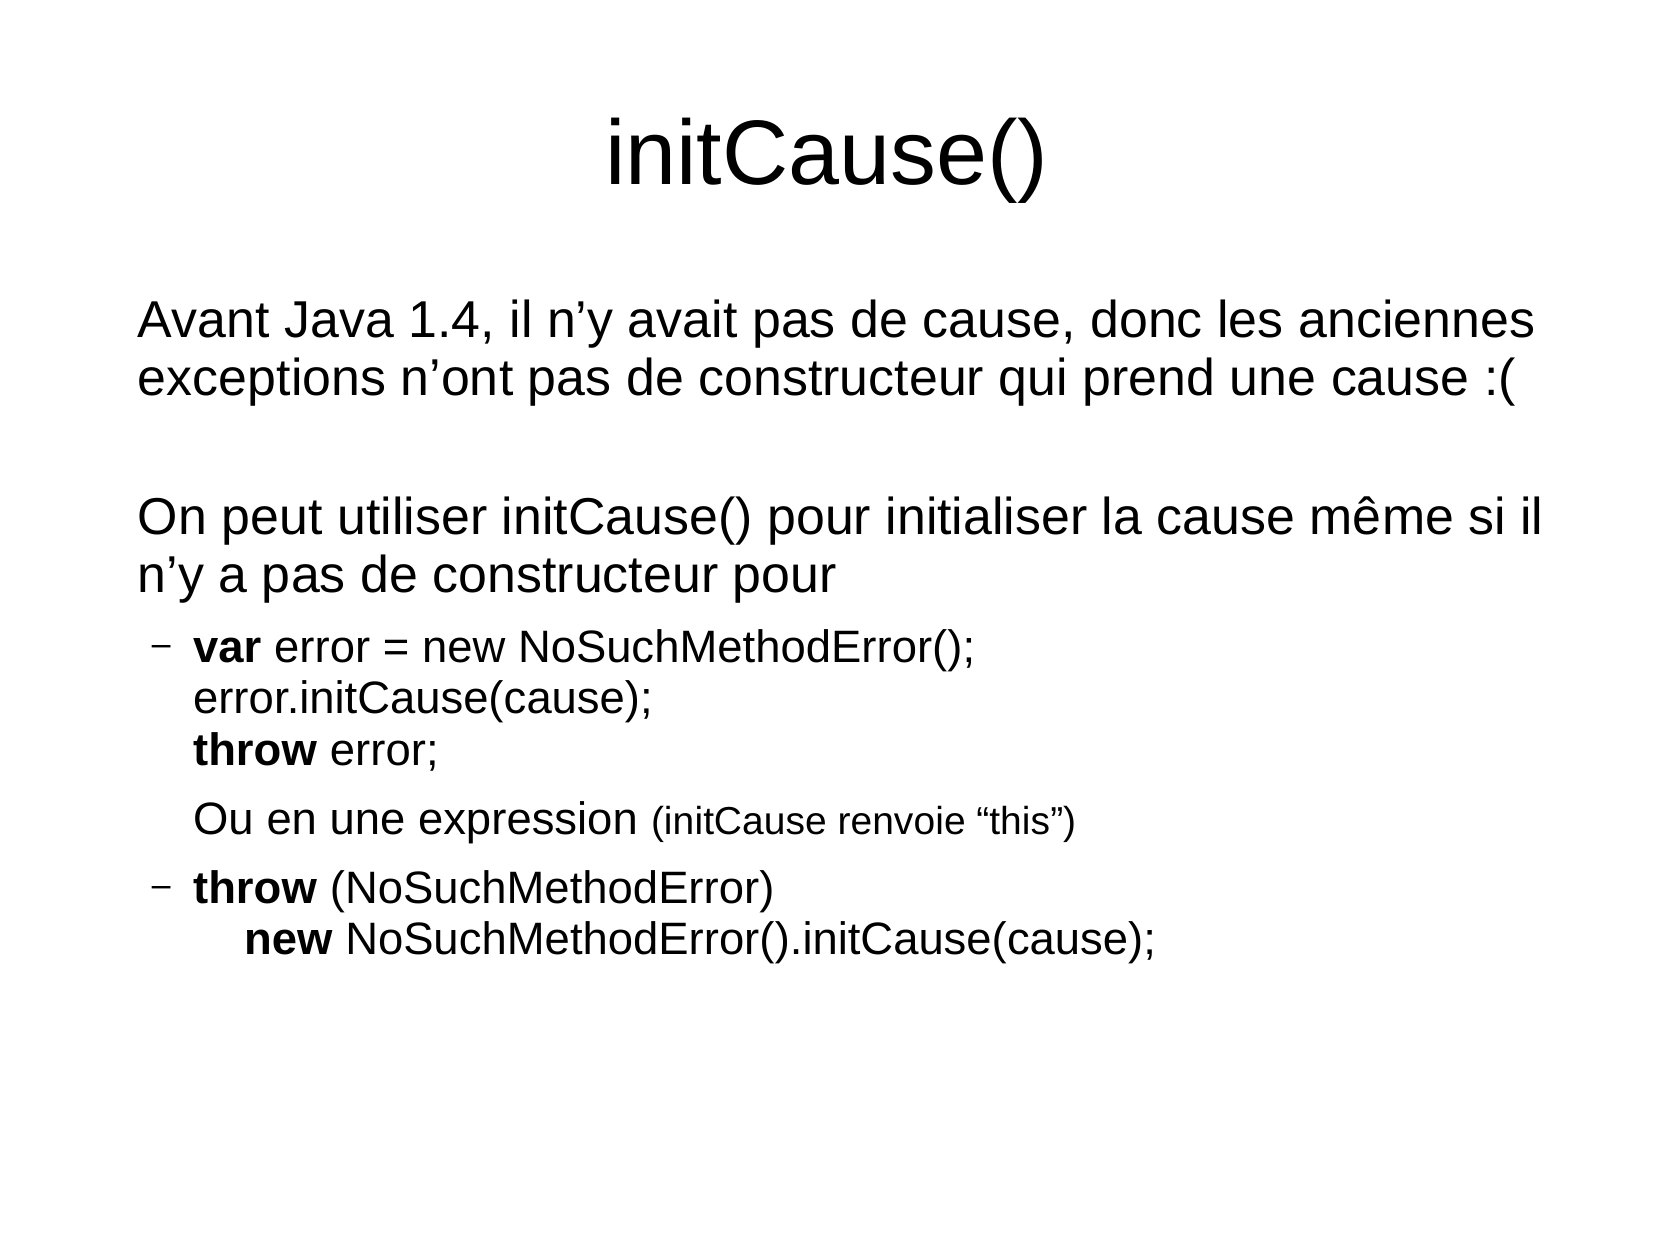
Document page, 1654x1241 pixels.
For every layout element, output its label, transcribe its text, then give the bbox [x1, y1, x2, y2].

title initCause() [82, 49, 1571, 257]
list Avant Java 1.4, il n’y avait pas de cause, donc les anciennes exceptions n’ont pas de constructeur qui prend une cause :( On peut utiliser initCause() pour initialiser la cause même si il n’y a pas de constructeur pour var error = new NoSuchMethodError(); error.initCause(cause); throw error; Ou en une expression (initCause renvoie “this”) throw (NoSuchMethodError) new NoSuchMethodError().initCause(cause); [82, 290, 1571, 1010]
